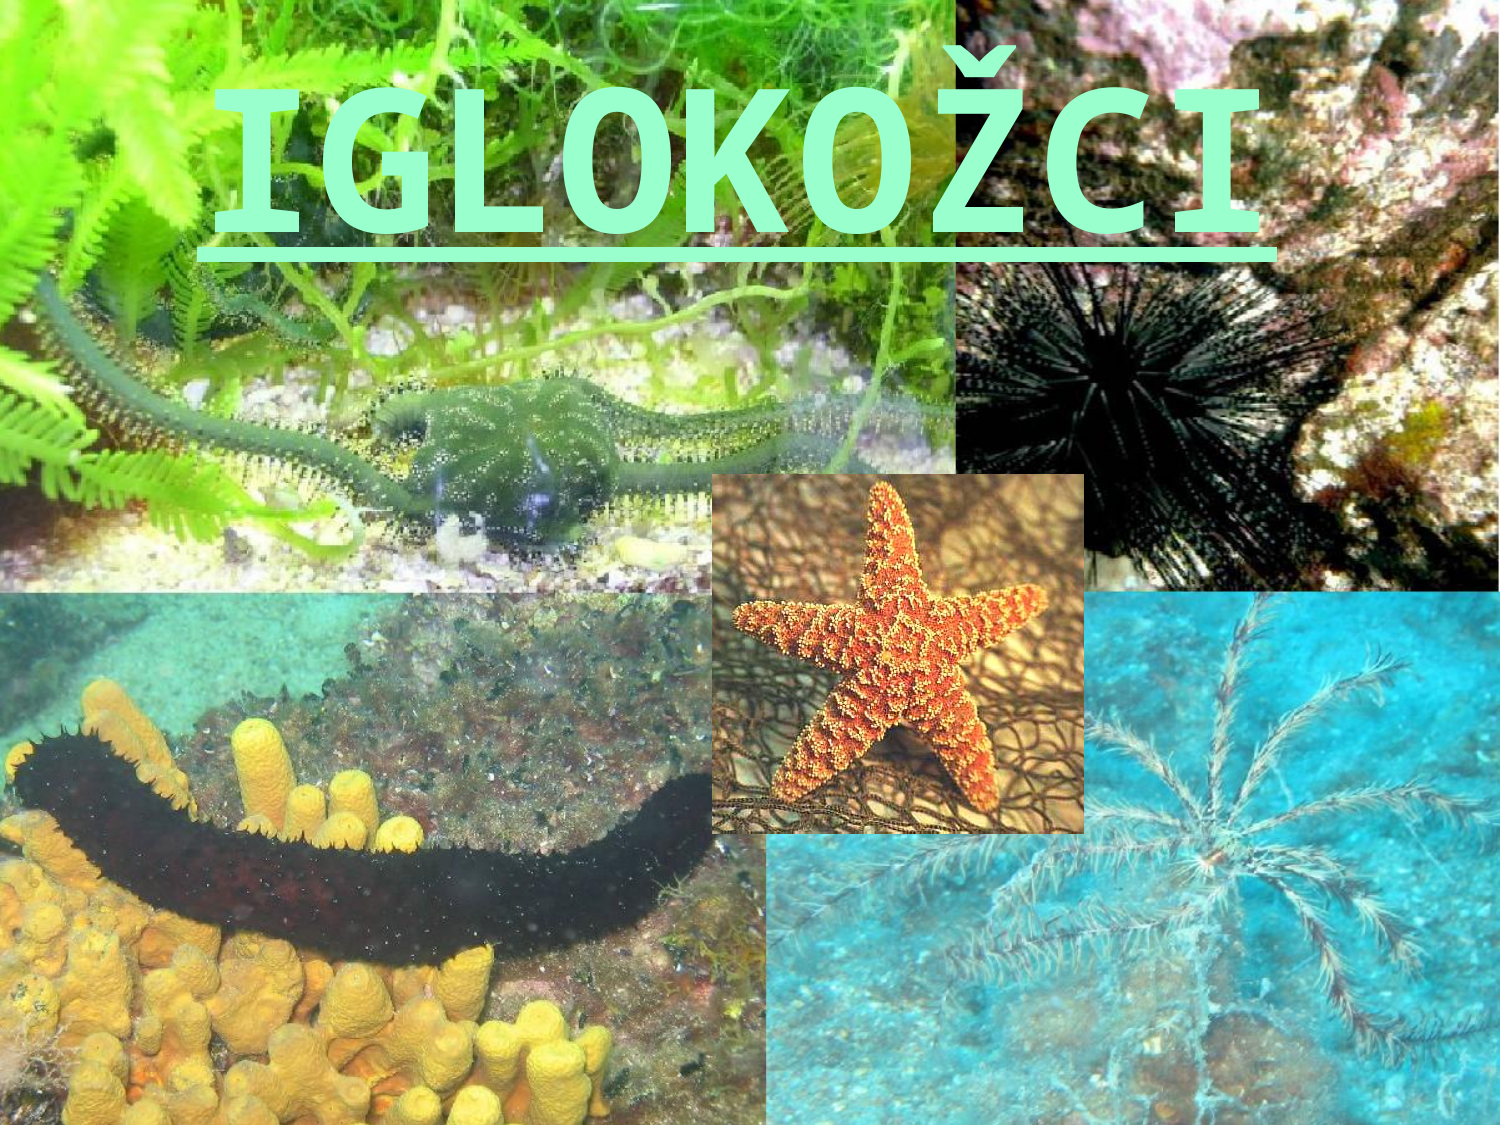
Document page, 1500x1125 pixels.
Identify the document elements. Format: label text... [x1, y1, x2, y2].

picture [0, 0, 1500, 1125]
text_box IGLOKOŽCI [37, 24, 1438, 280]
